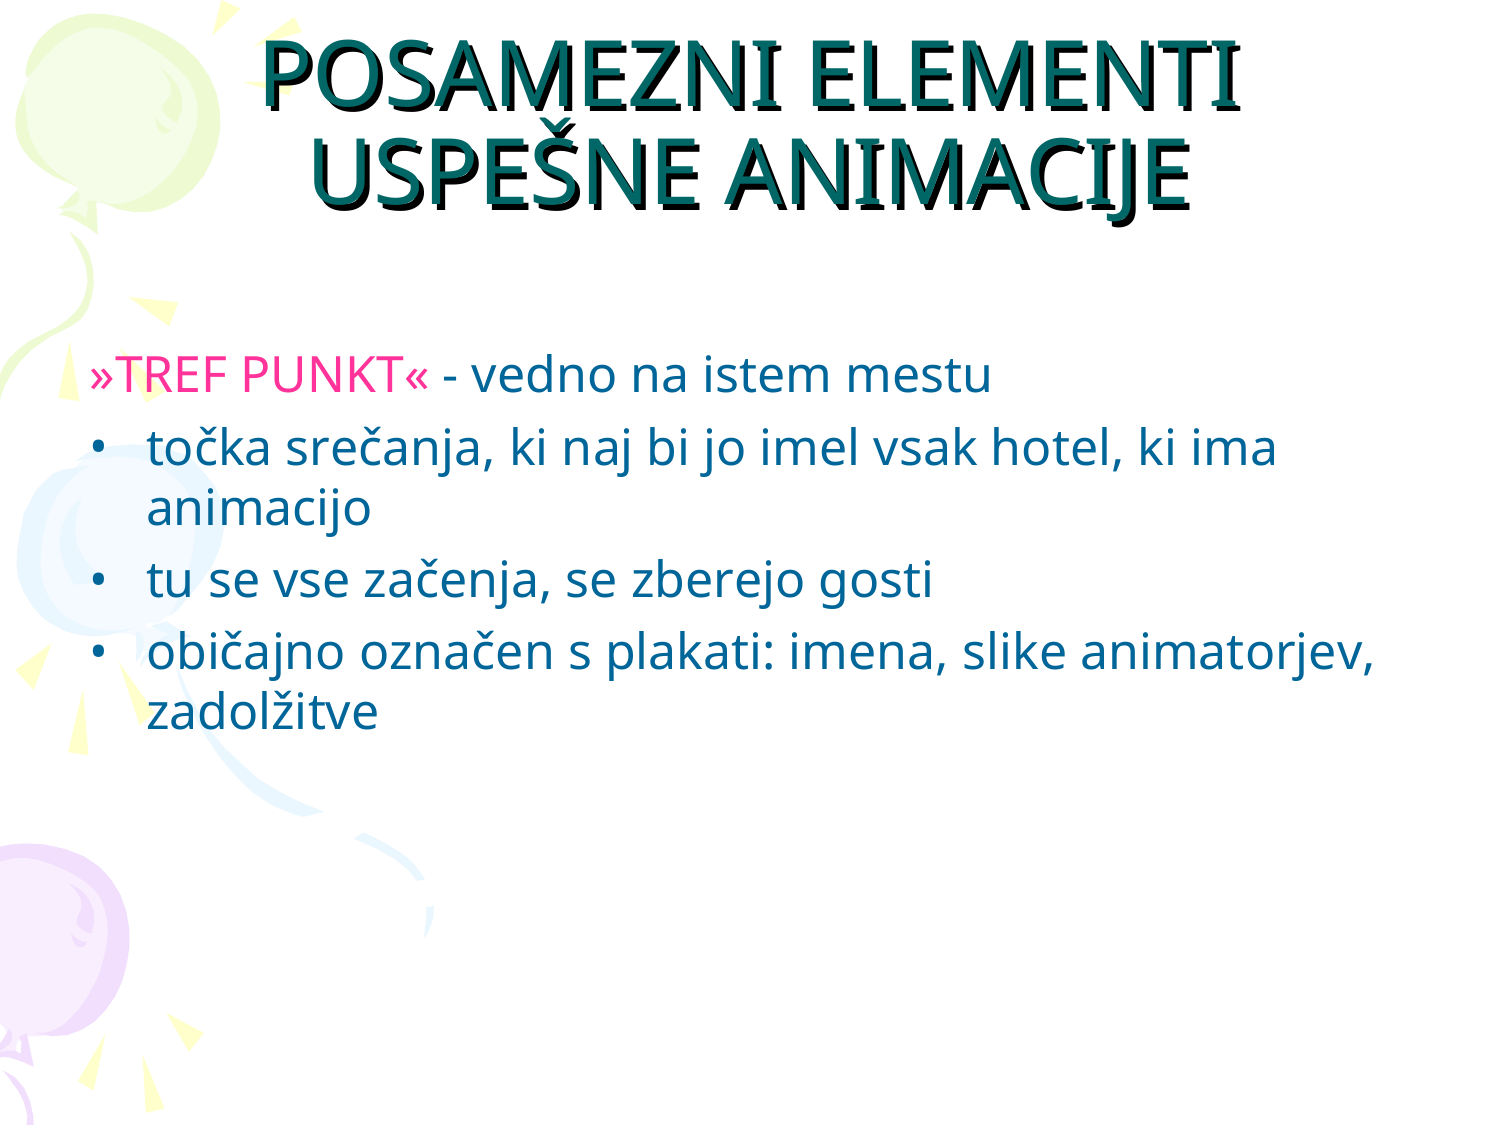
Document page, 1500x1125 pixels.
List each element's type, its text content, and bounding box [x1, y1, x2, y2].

title POSAMEZNI ELEMENTI USPEŠNE ANIMACIJE [72, 16, 1426, 233]
list »TREF PUNKT« - vedno na istem mestu točka srečanja, ki naj bi jo imel vsak hotel, ki ima animacijo tu se vse začenja, se zberejo gosti običajno označen s plakati: imena, slike animatorjev, zadolžitve [75, 262, 1426, 994]
